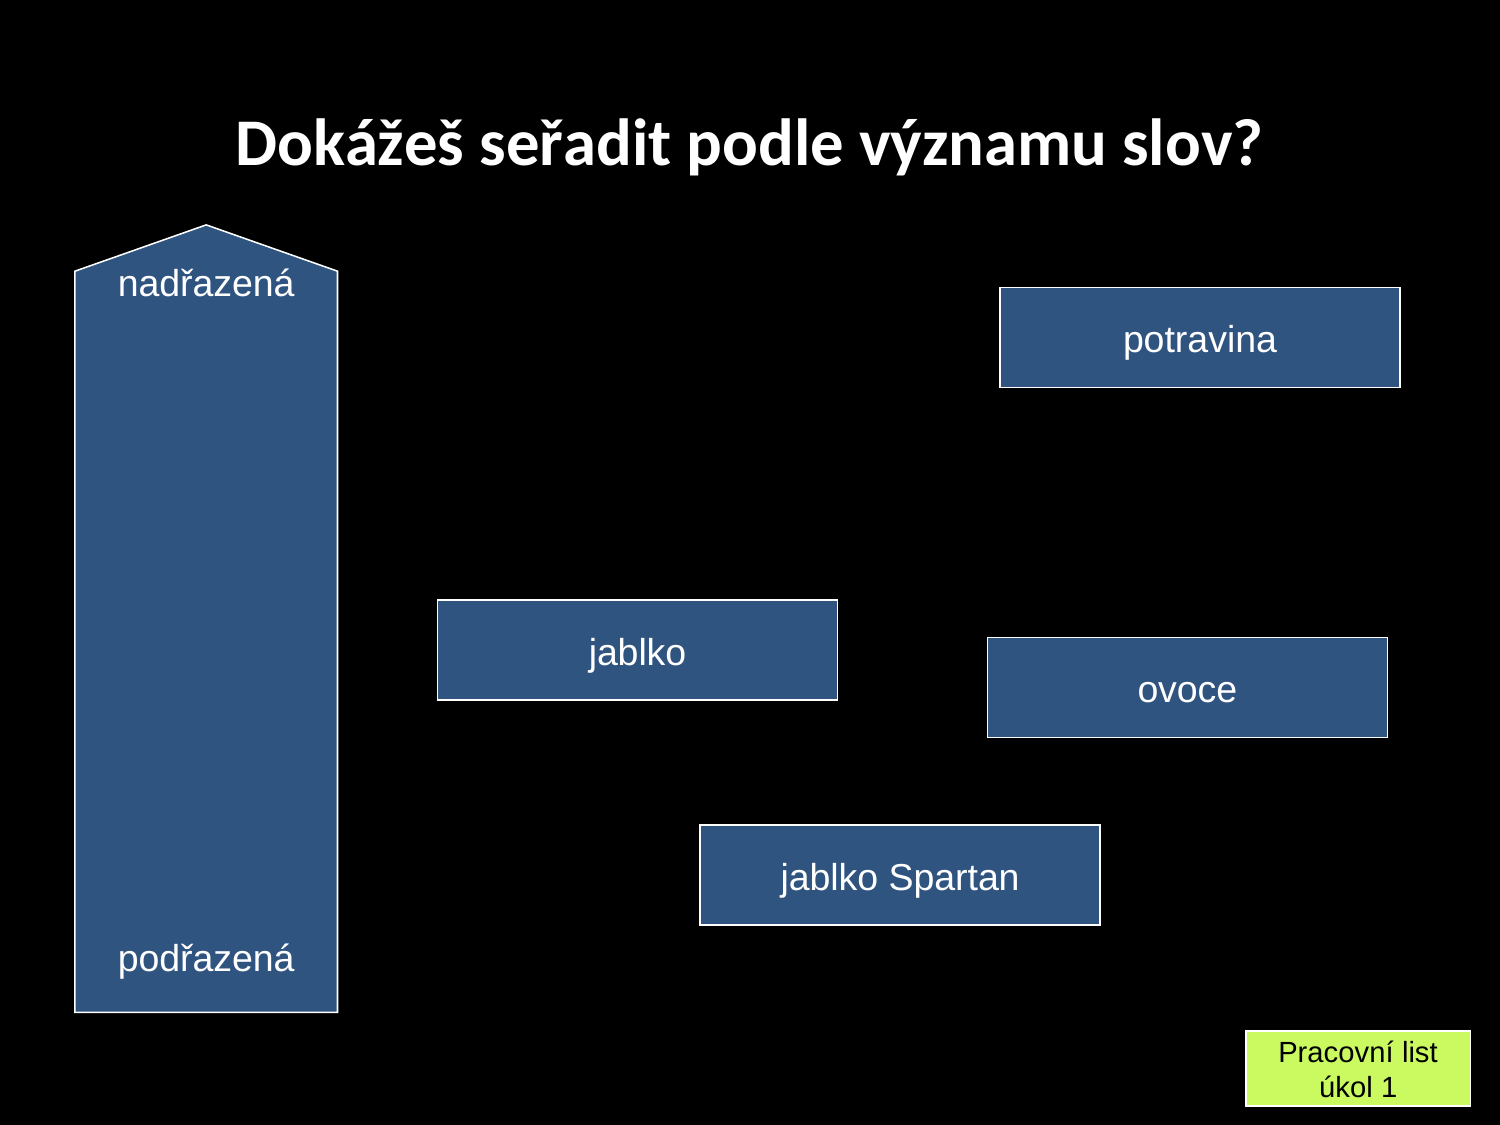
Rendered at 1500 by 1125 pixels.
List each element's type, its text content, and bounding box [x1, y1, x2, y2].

text_box Pracovní list úkol 1 [1245, 1030, 1471, 1106]
text_box potravina [999, 287, 1401, 388]
list [87, 262, 98, 266]
list [315, 262, 1438, 1006]
text_box jablko [437, 599, 838, 700]
title Dokážeš seřadit podle významu slov? [75, 45, 1426, 233]
text_box ovoce [987, 637, 1388, 738]
text_box jablko Spartan [699, 824, 1101, 925]
text_box nadřazená podřazená [74, 224, 338, 1013]
